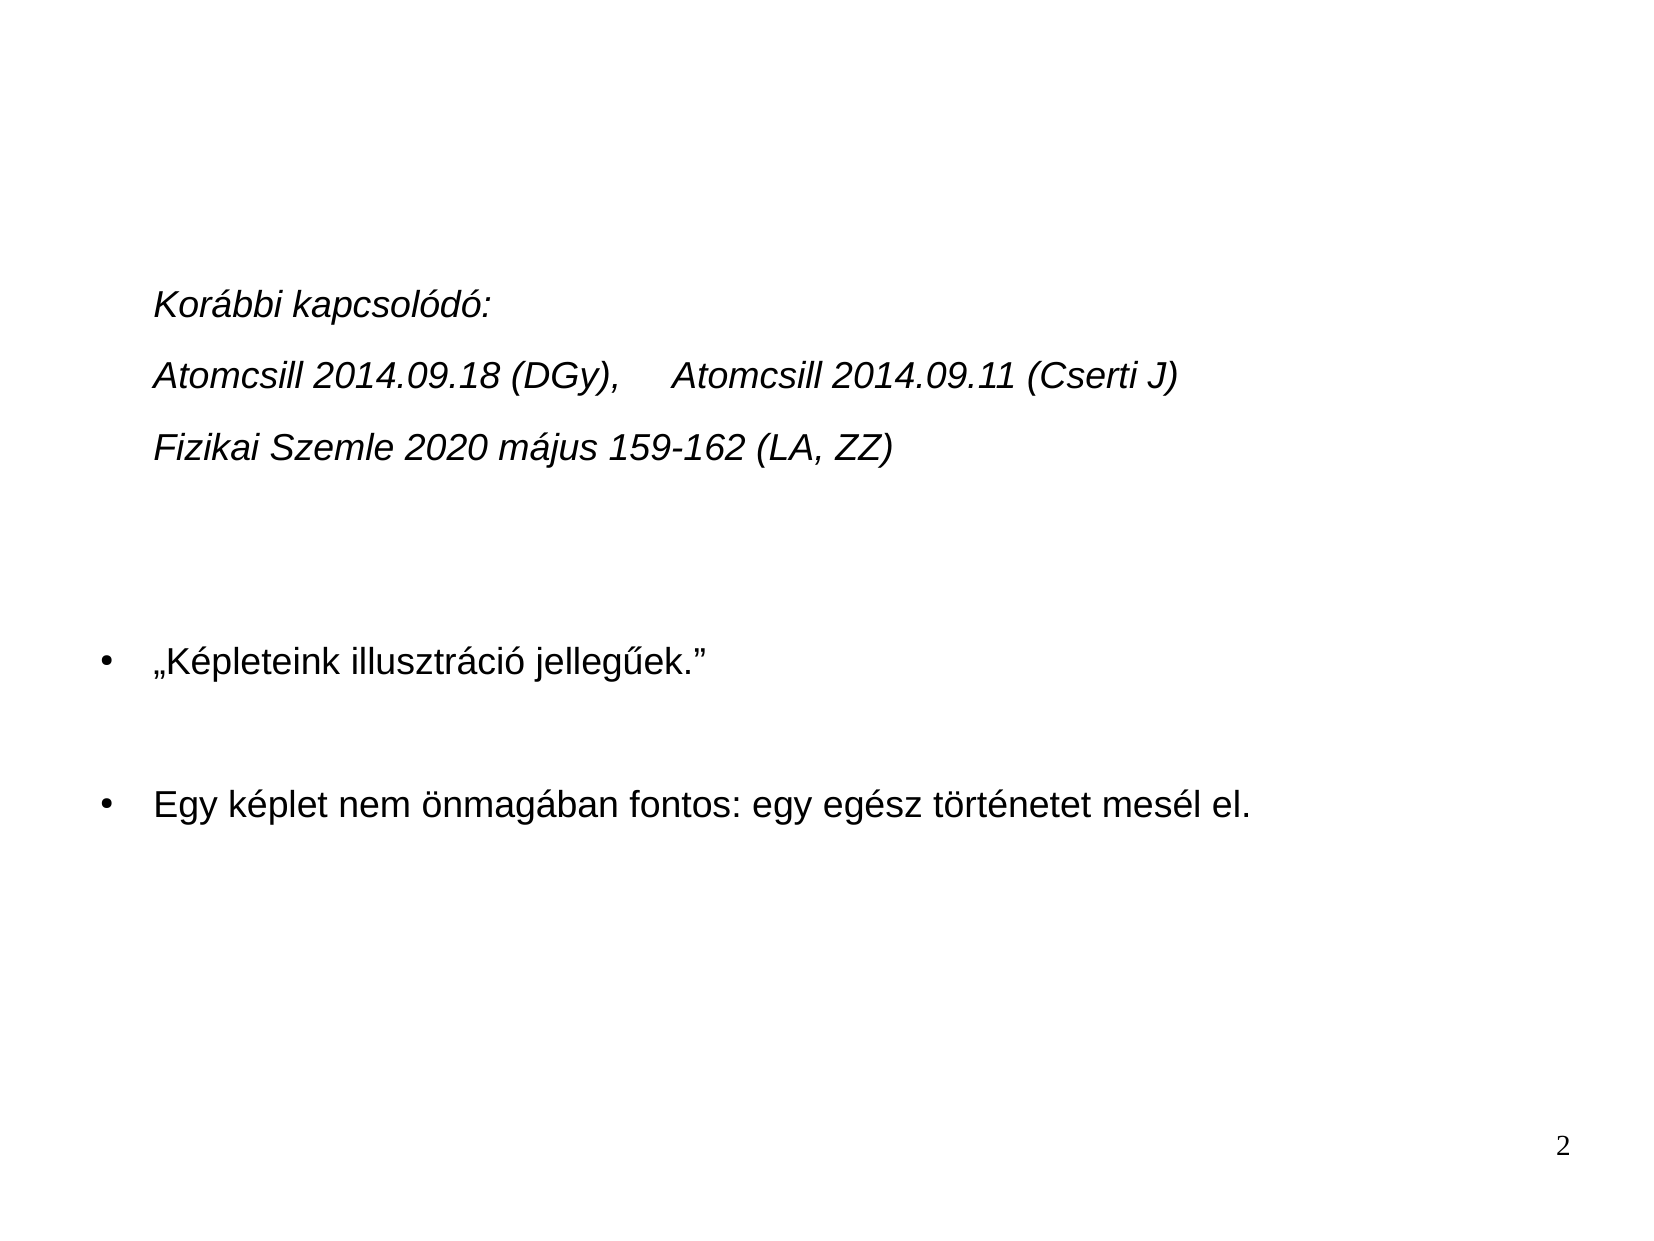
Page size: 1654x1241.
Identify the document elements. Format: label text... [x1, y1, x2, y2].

list Korábbi kapcsolódó: Atomcsill 2014.09.18 (DGy), Atomcsill 2014.09.11 (Cserti J) Fizikai Szemle 2020 május 159-162 (LA, ZZ) „Képleteink illusztráció jellegűek.” Egy képlet nem önmagában fontos: egy egész történetet mesél el. [82, 126, 1571, 1131]
